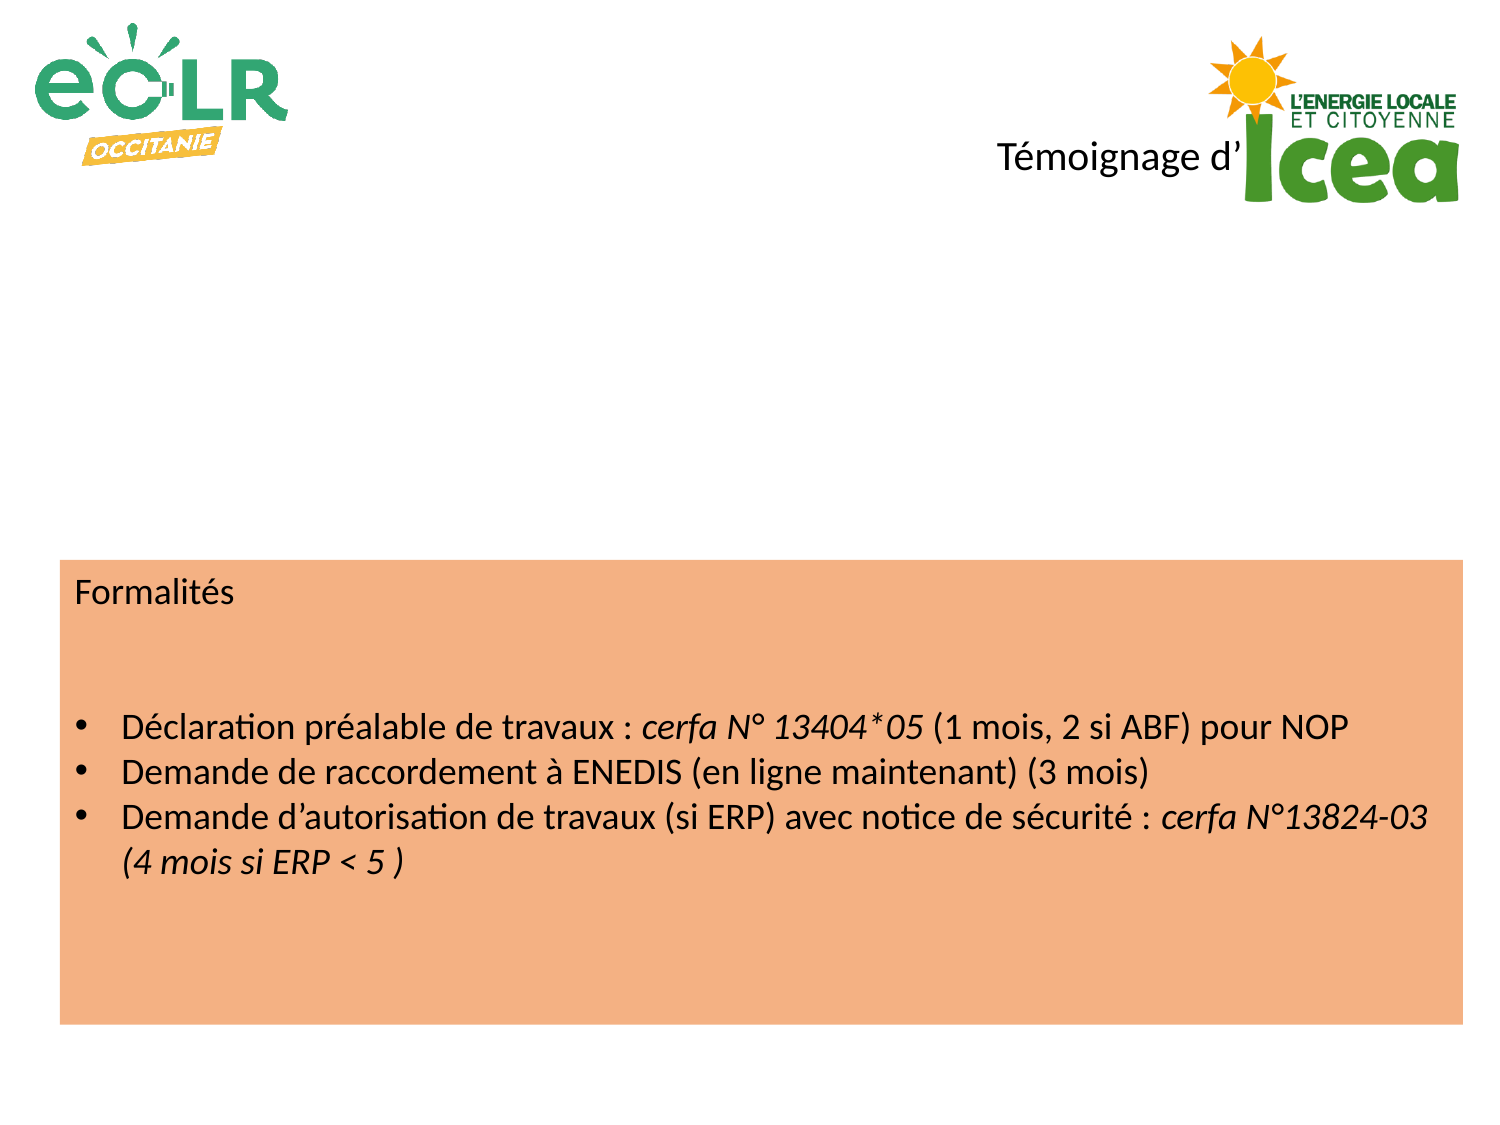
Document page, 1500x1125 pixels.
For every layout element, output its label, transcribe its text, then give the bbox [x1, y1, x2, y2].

text_box Formalités Déclaration préalable de travaux : cerfa N° 13404*05 (1 mois, 2 si ABF) pour NOP Demande de raccordement à ENEDIS (en ligne maintenant) (3 mois) Demande d’autorisation de travaux (si ERP) avec notice de sécurité : cerfa N°13824-03 (4 mois si ERP < 5 ) [59, 559, 1463, 1025]
picture [1208, 36, 1459, 203]
picture [35, 23, 288, 166]
